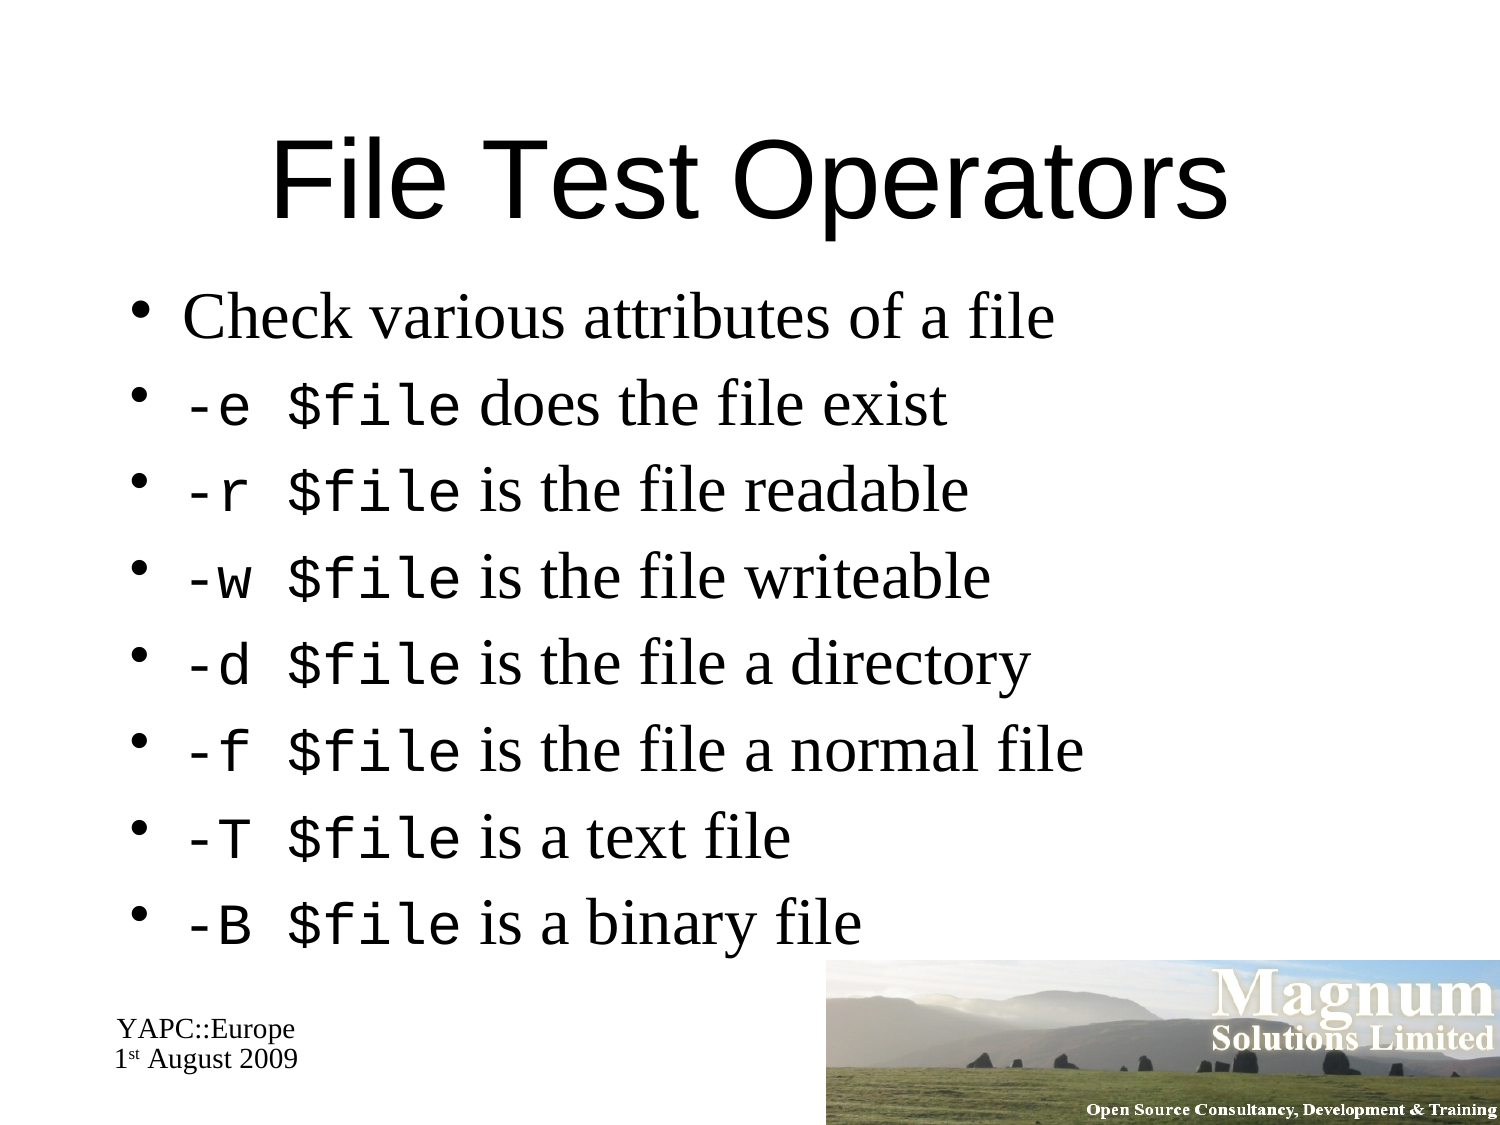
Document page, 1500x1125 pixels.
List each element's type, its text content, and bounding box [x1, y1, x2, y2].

title File Test Operators [112, 62, 1388, 250]
list Check various attributes of a file -e $file does the file exist -r $file is the file readable -w $file is the file writeable -d $file is the file a directory -f $file is the file a normal file -T $file is a text file -B $file is a binary file [112, 295, 1388, 976]
picture [826, 960, 1500, 1125]
